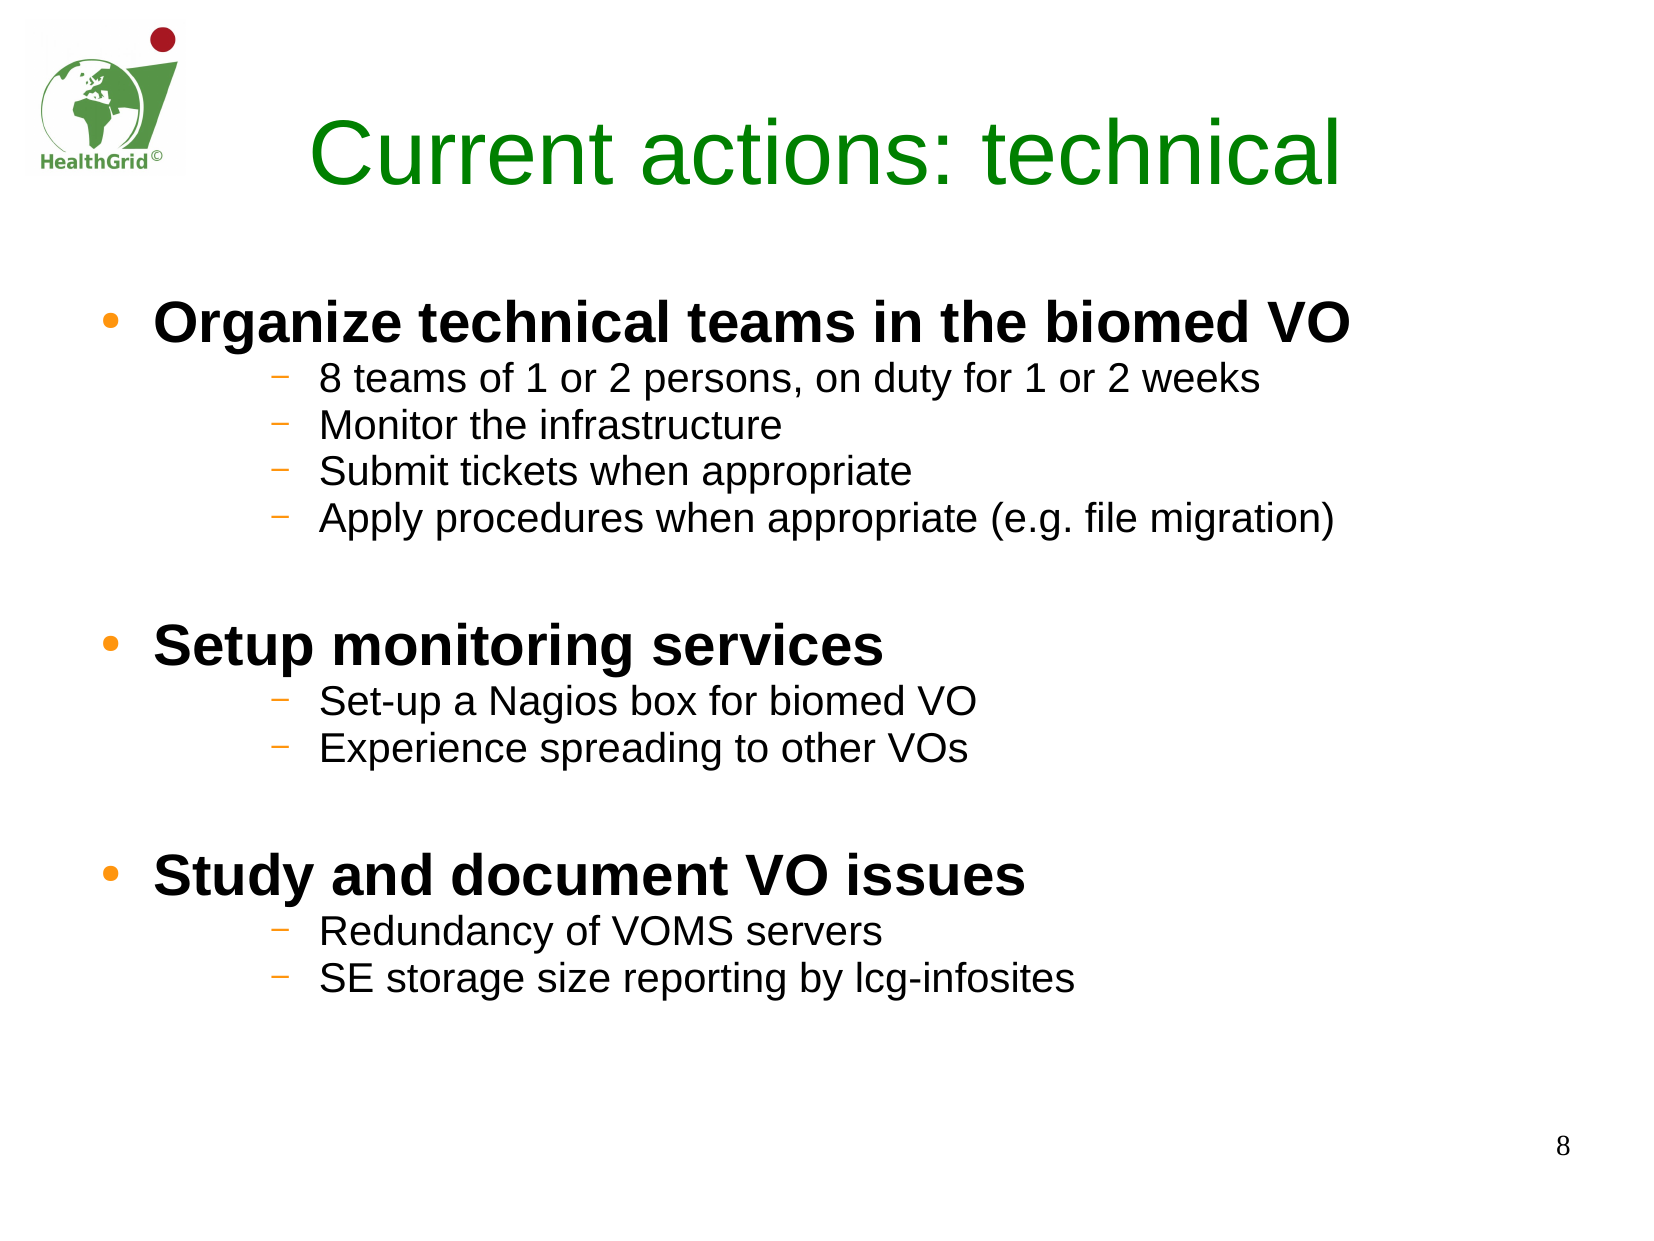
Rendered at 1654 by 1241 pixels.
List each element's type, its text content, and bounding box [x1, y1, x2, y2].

list Organize technical teams in the biomed VO 8 teams of 1 or 2 persons, on duty for 1 or 2 weeks Monitor the infrastructure Submit tickets when appropriate Apply procedures when appropriate (e.g. file migration) Setup monitoring services Set-up a Nagios box for biomed VO Experience spreading to other VOs Study and document VO issues Redundancy of VOMS servers SE storage size reporting by lcg-infosites [82, 290, 1571, 1094]
picture [25, 19, 186, 176]
title Current actions: technical [82, 56, 1571, 250]
